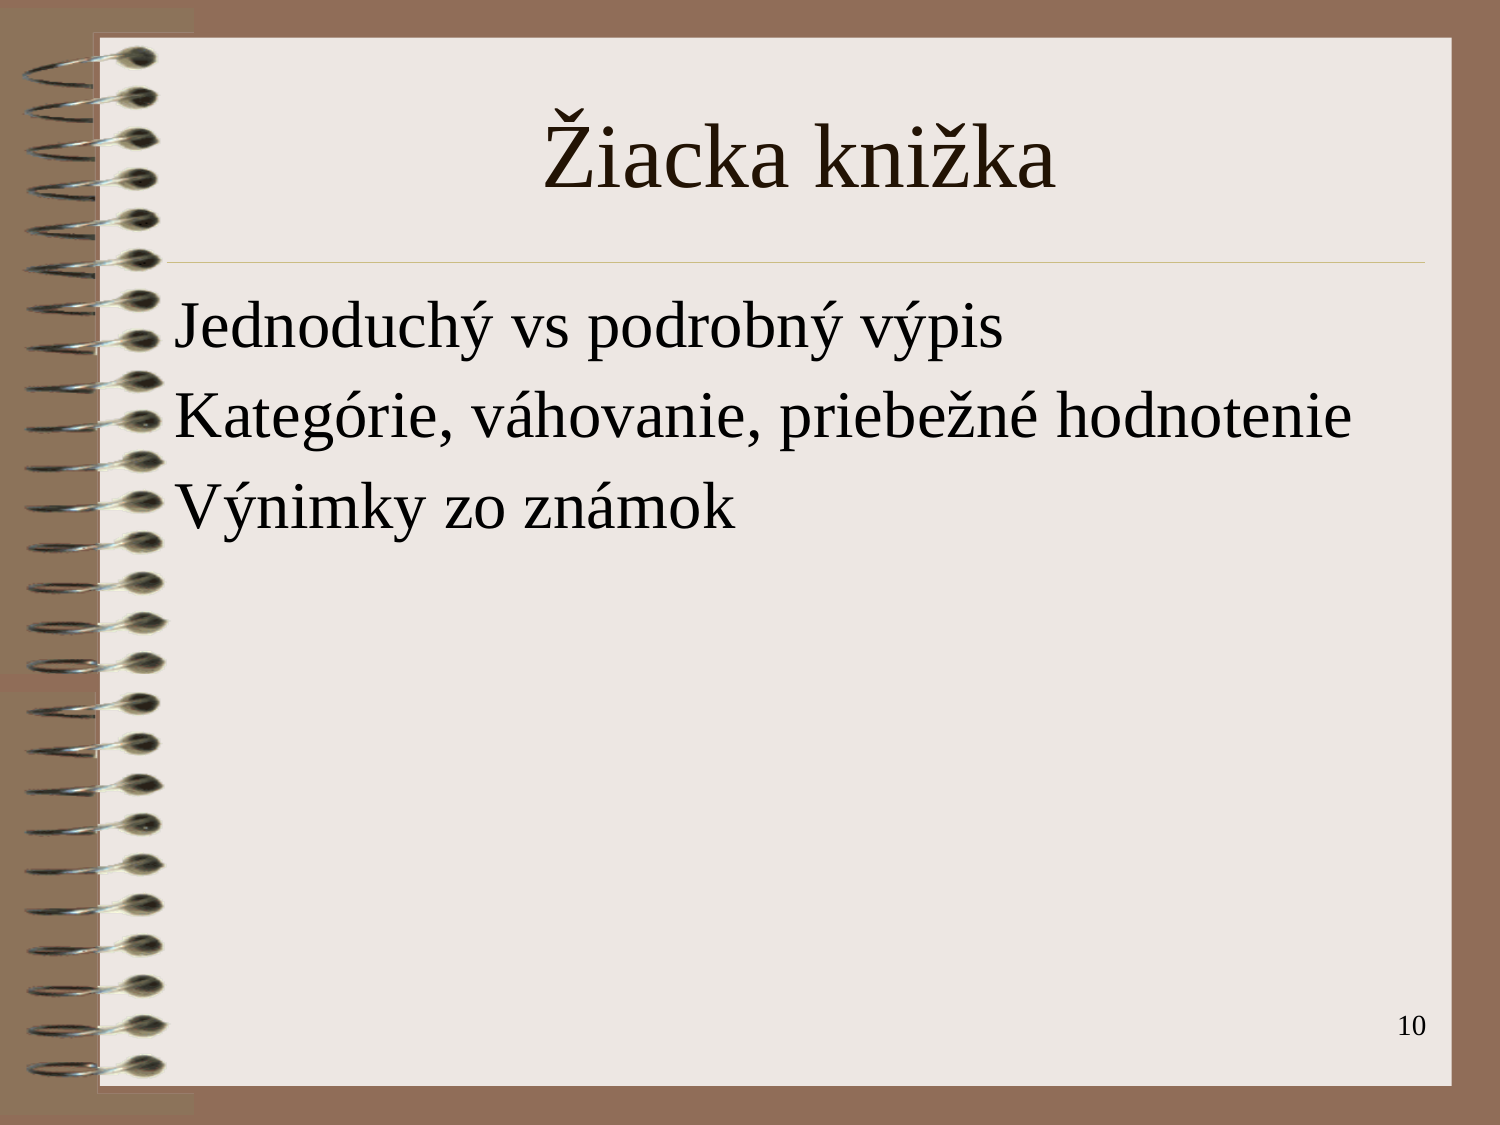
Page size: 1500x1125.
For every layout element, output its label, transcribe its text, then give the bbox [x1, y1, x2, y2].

title Žiacka knižka [174, 38, 1425, 274]
picture [0, 692, 194, 1115]
list Jednoduchý vs podrobný výpis Kategórie, váhovanie, priebežné hodnotenie Výnimky zo známok [174, 287, 1425, 963]
picture [0, 8, 194, 674]
